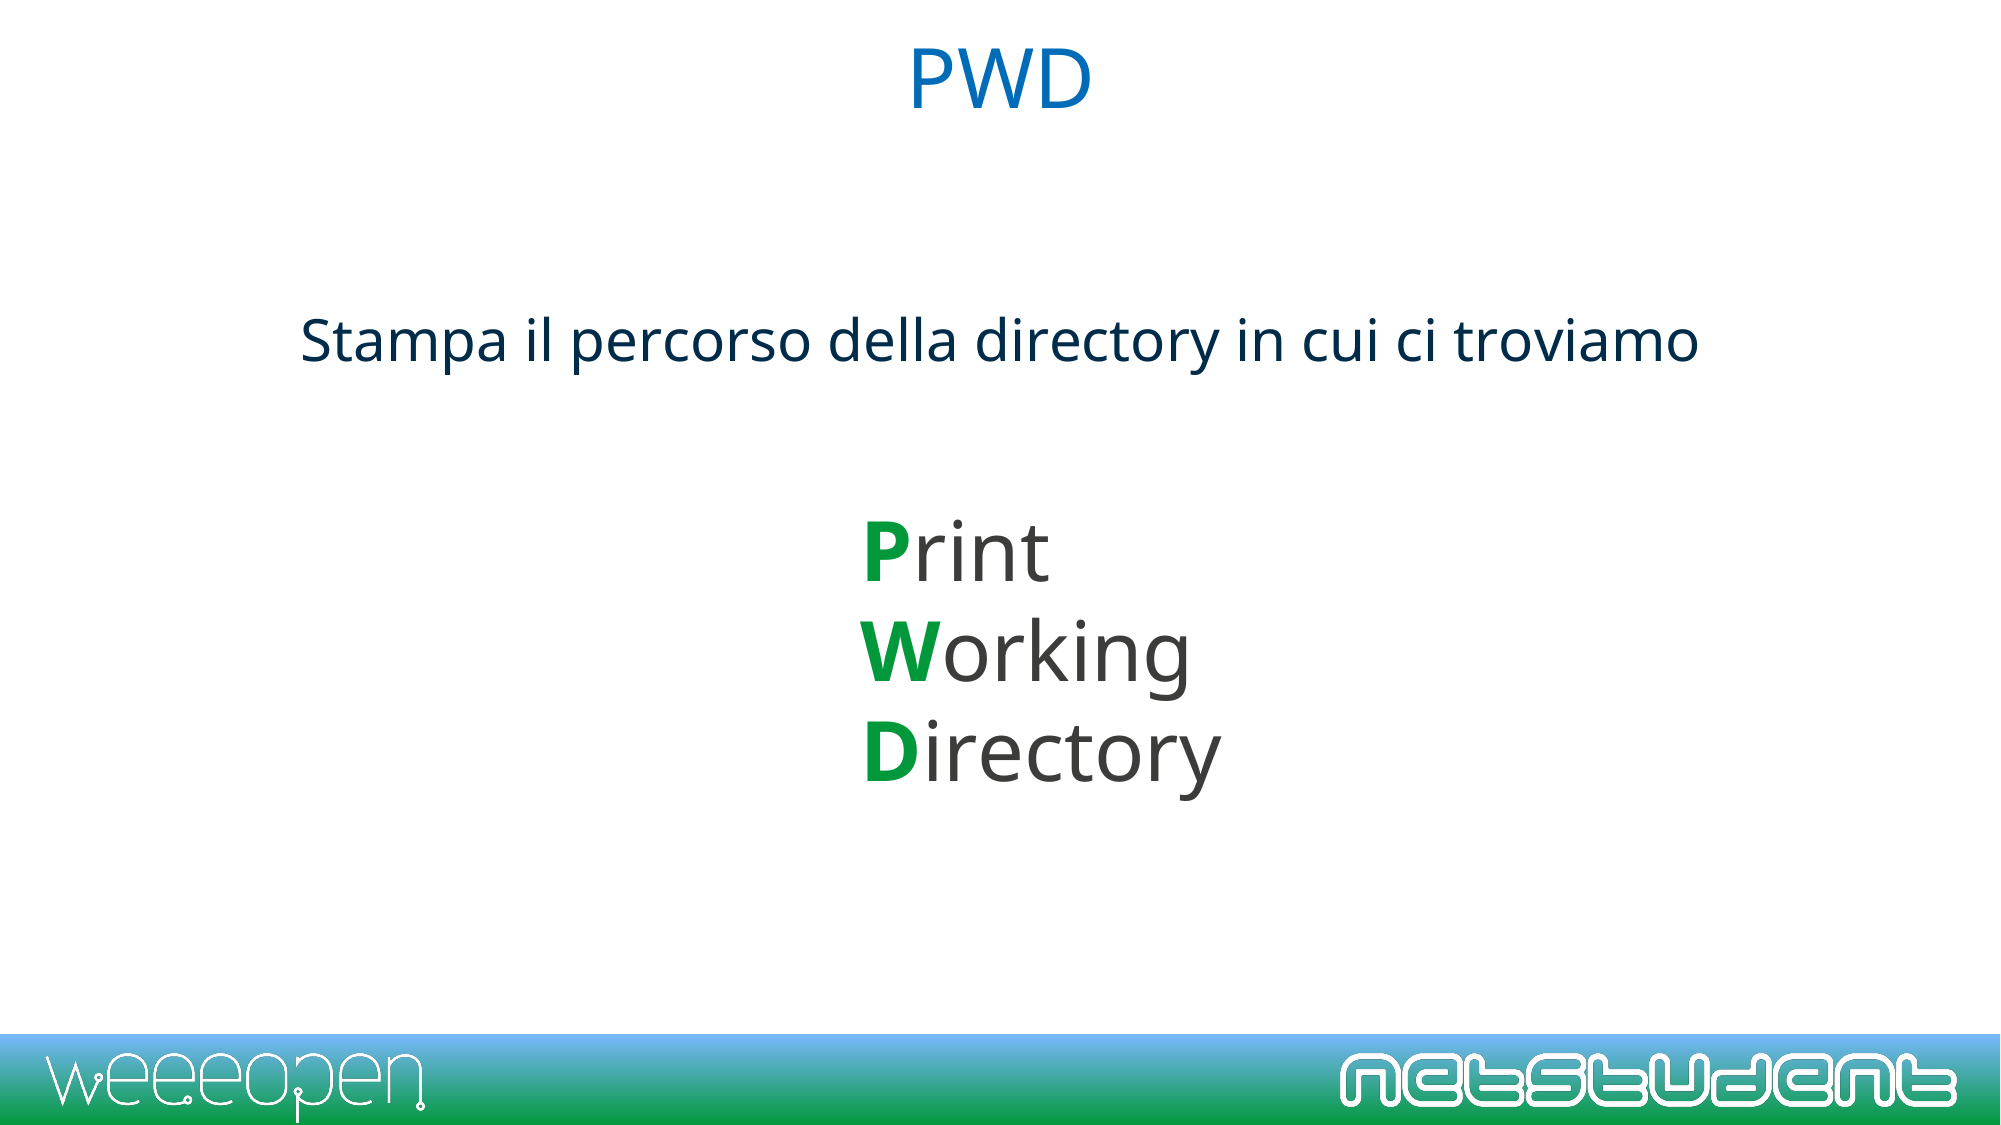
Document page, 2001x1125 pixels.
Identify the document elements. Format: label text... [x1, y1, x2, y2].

title PWD [43, 29, 1959, 247]
list Stampa il percorso della directory in cui ci troviamo [43, 295, 1959, 1010]
text_box Print Working Directory [853, 490, 1172, 804]
